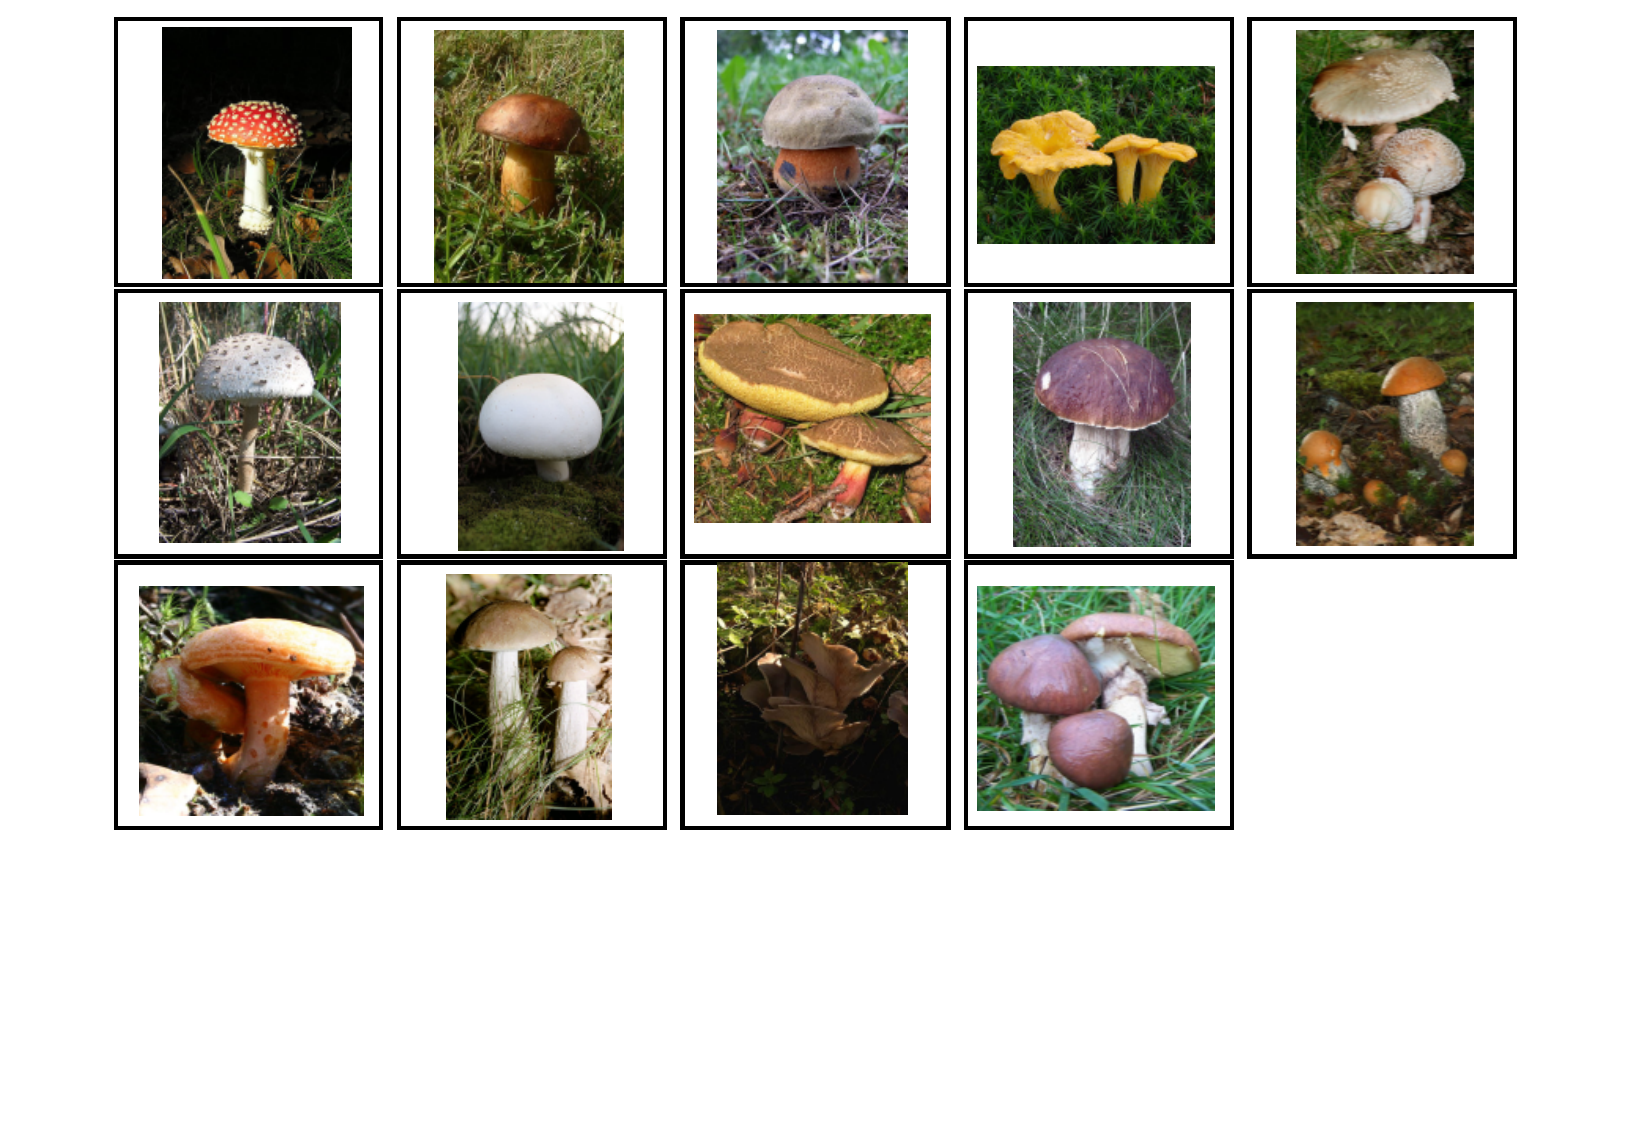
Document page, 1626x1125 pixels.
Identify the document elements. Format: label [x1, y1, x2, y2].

text_box [682, 562, 949, 829]
text_box [966, 562, 1232, 829]
picture [446, 574, 612, 820]
picture [434, 30, 624, 283]
text_box [115, 290, 382, 557]
picture [977, 66, 1215, 244]
picture [458, 302, 624, 551]
text_box [682, 19, 949, 285]
picture [1013, 302, 1191, 547]
text_box [115, 19, 382, 285]
picture [162, 27, 352, 279]
text_box [398, 562, 665, 829]
picture [1296, 30, 1474, 274]
text_box [966, 290, 1232, 557]
picture [717, 30, 908, 283]
text_box [1249, 19, 1516, 285]
text_box [398, 19, 665, 285]
picture [1296, 302, 1474, 546]
text_box [966, 19, 1232, 285]
text_box [682, 290, 949, 557]
picture [694, 314, 931, 523]
picture [139, 586, 364, 816]
text_box [1249, 290, 1516, 557]
picture [159, 302, 341, 543]
text_box [115, 562, 382, 829]
picture [717, 562, 908, 815]
text_box [398, 290, 665, 557]
picture [977, 586, 1215, 811]
